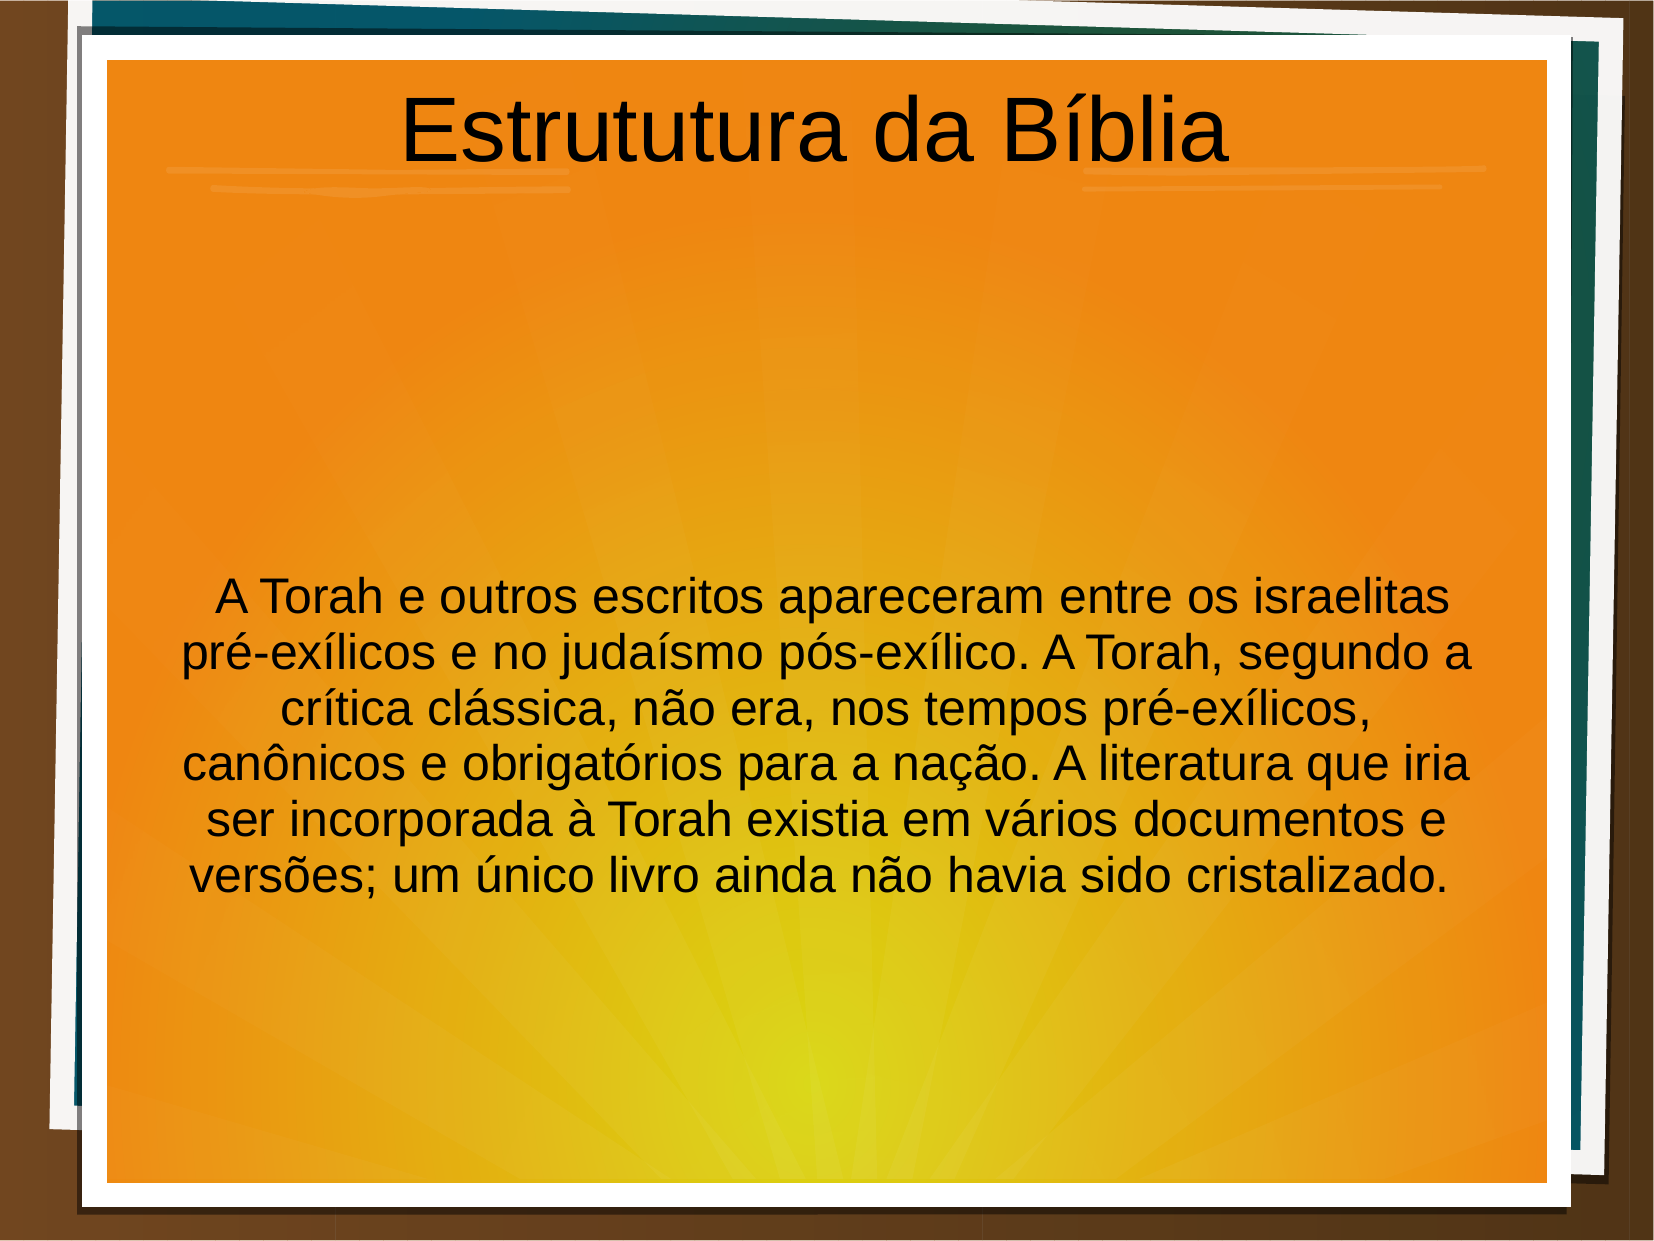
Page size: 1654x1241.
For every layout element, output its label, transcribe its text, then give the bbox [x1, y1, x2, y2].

title Estrututura da Bíblia [295, 76, 1335, 184]
subtitle A Torah e outros escritos apareceram entre os israelitas pré-exílicos e no judaísmo pós-exílico. A Torah, segundo a crítica clássica, não era, nos tempos pré-exílicos, canônicos e obrigatórios para a nação. A literatura que iria ser incorporada à Torah existia em vários documentos e versões; um único livro ainda não havia sido cristalizado. [162, 212, 1492, 1241]
